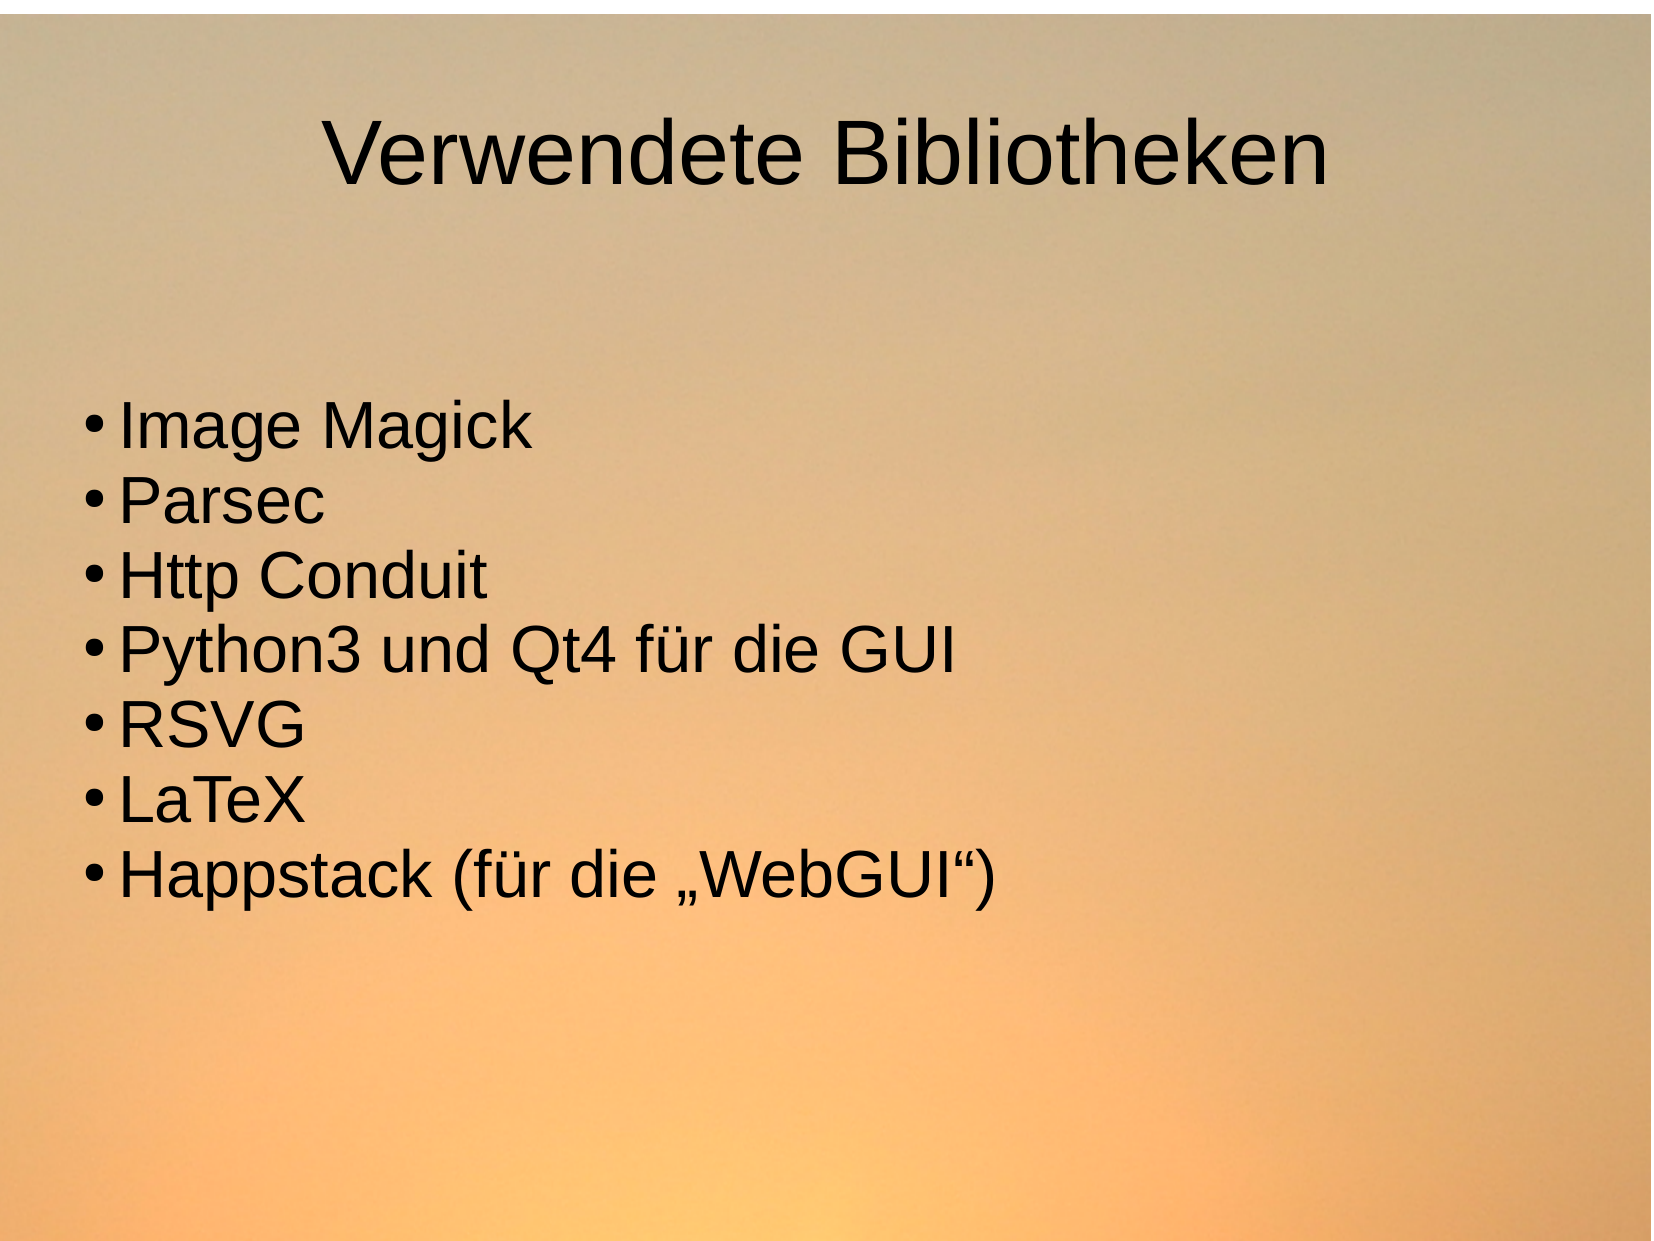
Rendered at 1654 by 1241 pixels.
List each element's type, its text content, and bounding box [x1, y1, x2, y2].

picture [0, 14, 1651, 1241]
title Verwendete Bibliotheken [82, 49, 1571, 257]
subtitle Image Magick Parsec Http Conduit Python3 und Qt4 für die GUI RSVG LaTeX Happstack (für die „WebGUI“) [82, 290, 1571, 1010]
